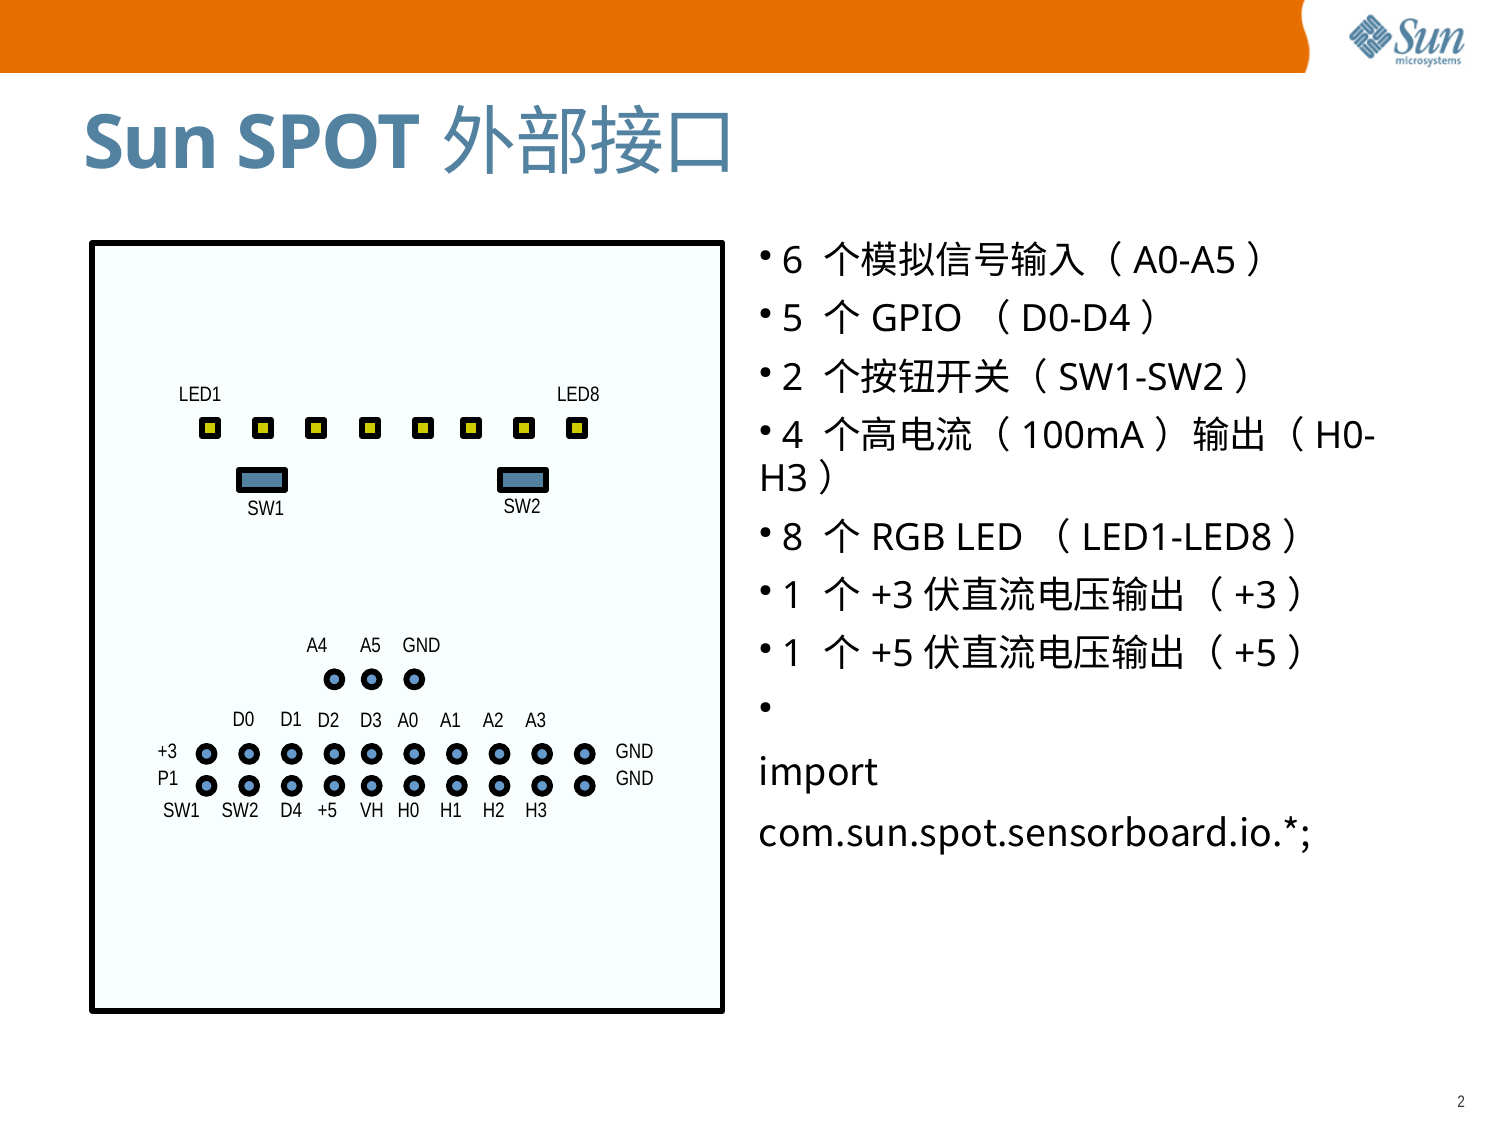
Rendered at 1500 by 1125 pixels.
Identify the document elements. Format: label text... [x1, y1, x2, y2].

text_box H1 [440, 801, 482, 828]
text_box A2 [482, 710, 525, 738]
title Sun SPOT外部接口 [83, 94, 1446, 199]
text_box GND [615, 742, 716, 769]
text_box A4 [306, 635, 354, 663]
text_box H2 [482, 801, 525, 828]
text_box A1 [440, 710, 482, 738]
text_box [92, 242, 723, 1011]
text_box VH [360, 801, 397, 828]
text_box SW1 [163, 801, 210, 828]
text_box SW2 [221, 801, 269, 828]
text_box D4 [280, 801, 317, 828]
text_box D0 [232, 710, 280, 738]
text_box H0 [397, 801, 440, 828]
text_box P1 [157, 769, 205, 796]
text_box D1 [280, 710, 317, 738]
text_box +5 [317, 801, 360, 828]
text_box A0 [397, 710, 440, 738]
text_box D3 [360, 710, 397, 738]
text_box GND [615, 769, 685, 813]
text_box D2 [317, 710, 360, 738]
text_box +3 [157, 742, 205, 769]
text_box A5 [360, 635, 402, 663]
text_box LED1 [178, 385, 238, 412]
text_box 6 个模拟信号输入（A0-A5） 5 个GPIO（D0-D4） 2 个按钮开关（SW1-SW2） 4 个高电流（100mA）输出（H0-H3） 8 个RGB LED（LED1-LED8） 1 个+3伏直流电压输出（+3） 1 个+5伏直流电压输出（+5） import com.sun.spot.sensorboard.io.*; [758, 238, 1463, 744]
text_box SW2 [503, 497, 549, 524]
text_box LED8 [557, 385, 616, 412]
picture [0, 0, 1500, 73]
text_box SW1 [247, 499, 292, 526]
text_box H3 [525, 801, 573, 828]
text_box A3 [525, 710, 573, 738]
text_box GND [402, 635, 493, 663]
